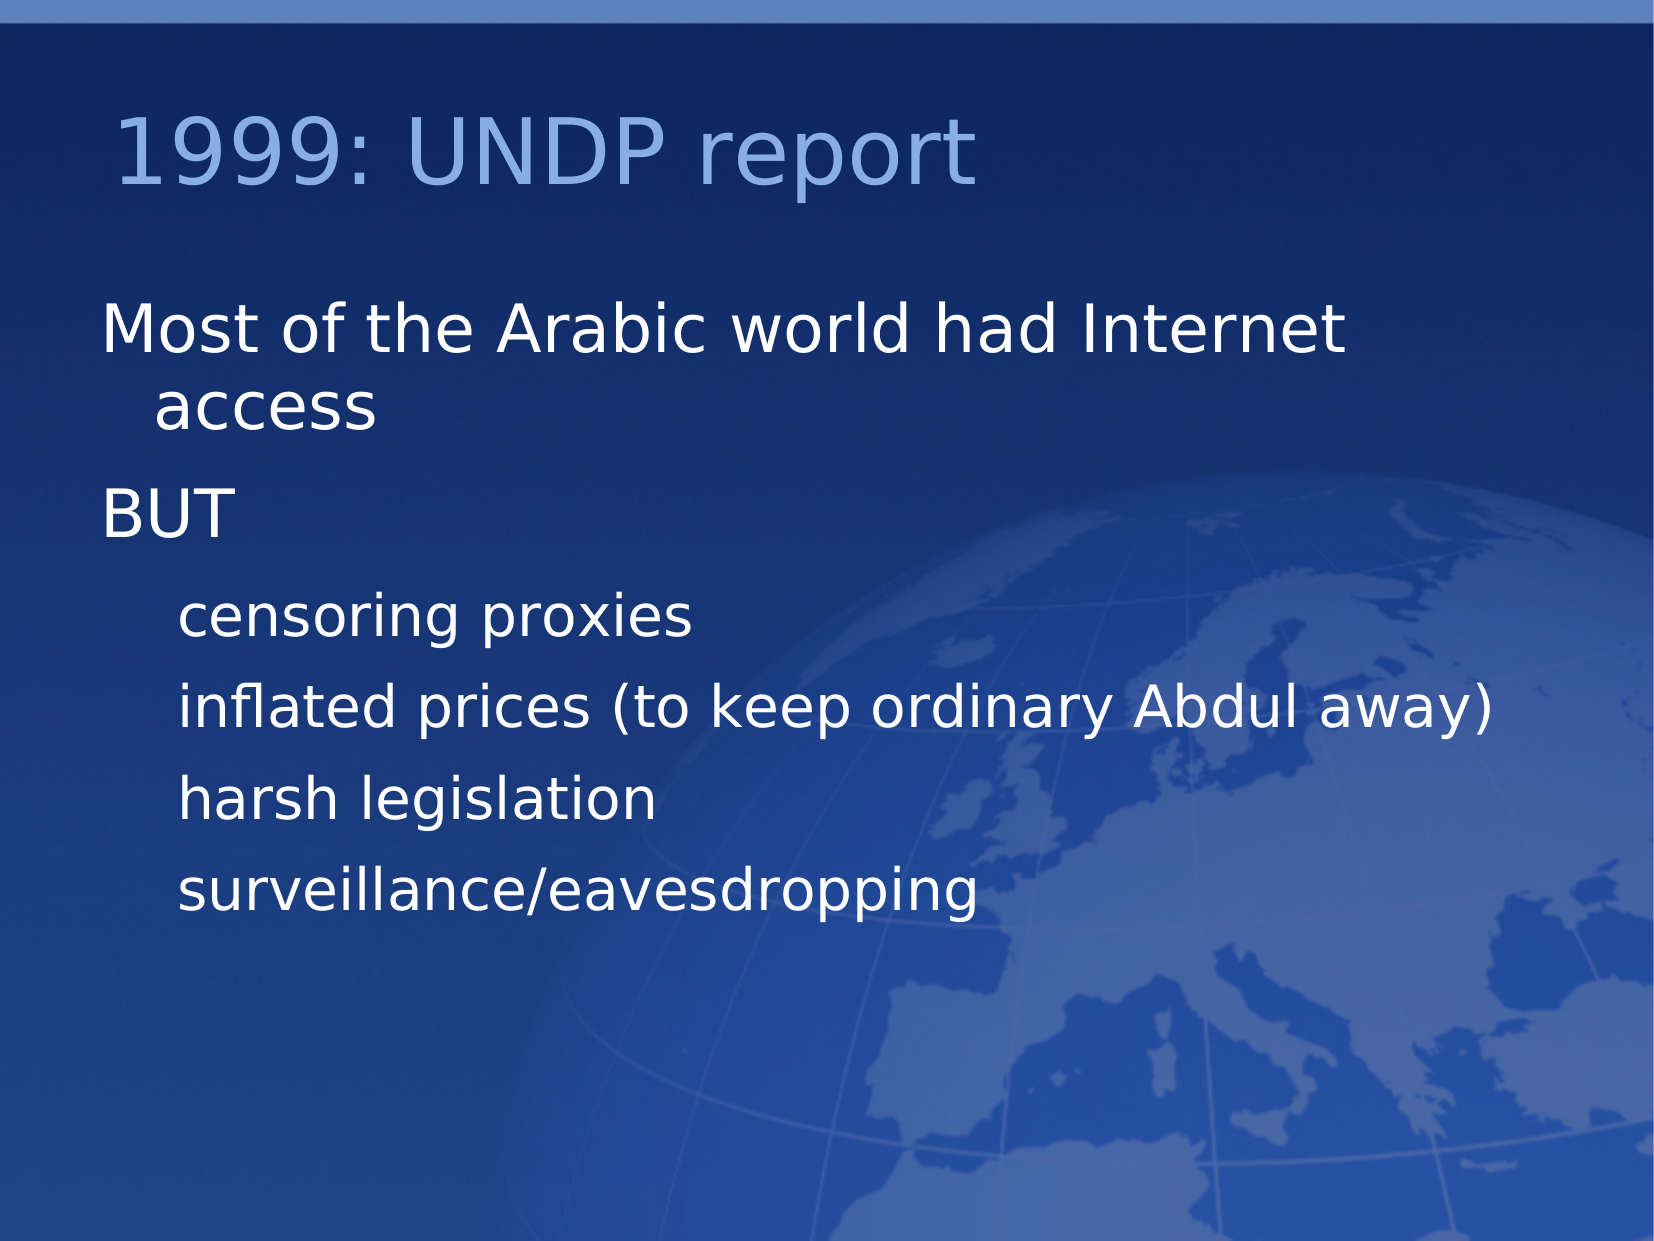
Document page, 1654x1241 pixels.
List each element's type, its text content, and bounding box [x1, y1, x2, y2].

list Most of the Arabic world had Internet access BUT censoring proxies inflated prices (to keep ordinary Abdul away) harsh legislation surveillance/eavesdropping [82, 290, 1571, 1094]
picture [0, 0, 1654, 1241]
title 1999: UNDP report [82, 49, 1571, 257]
